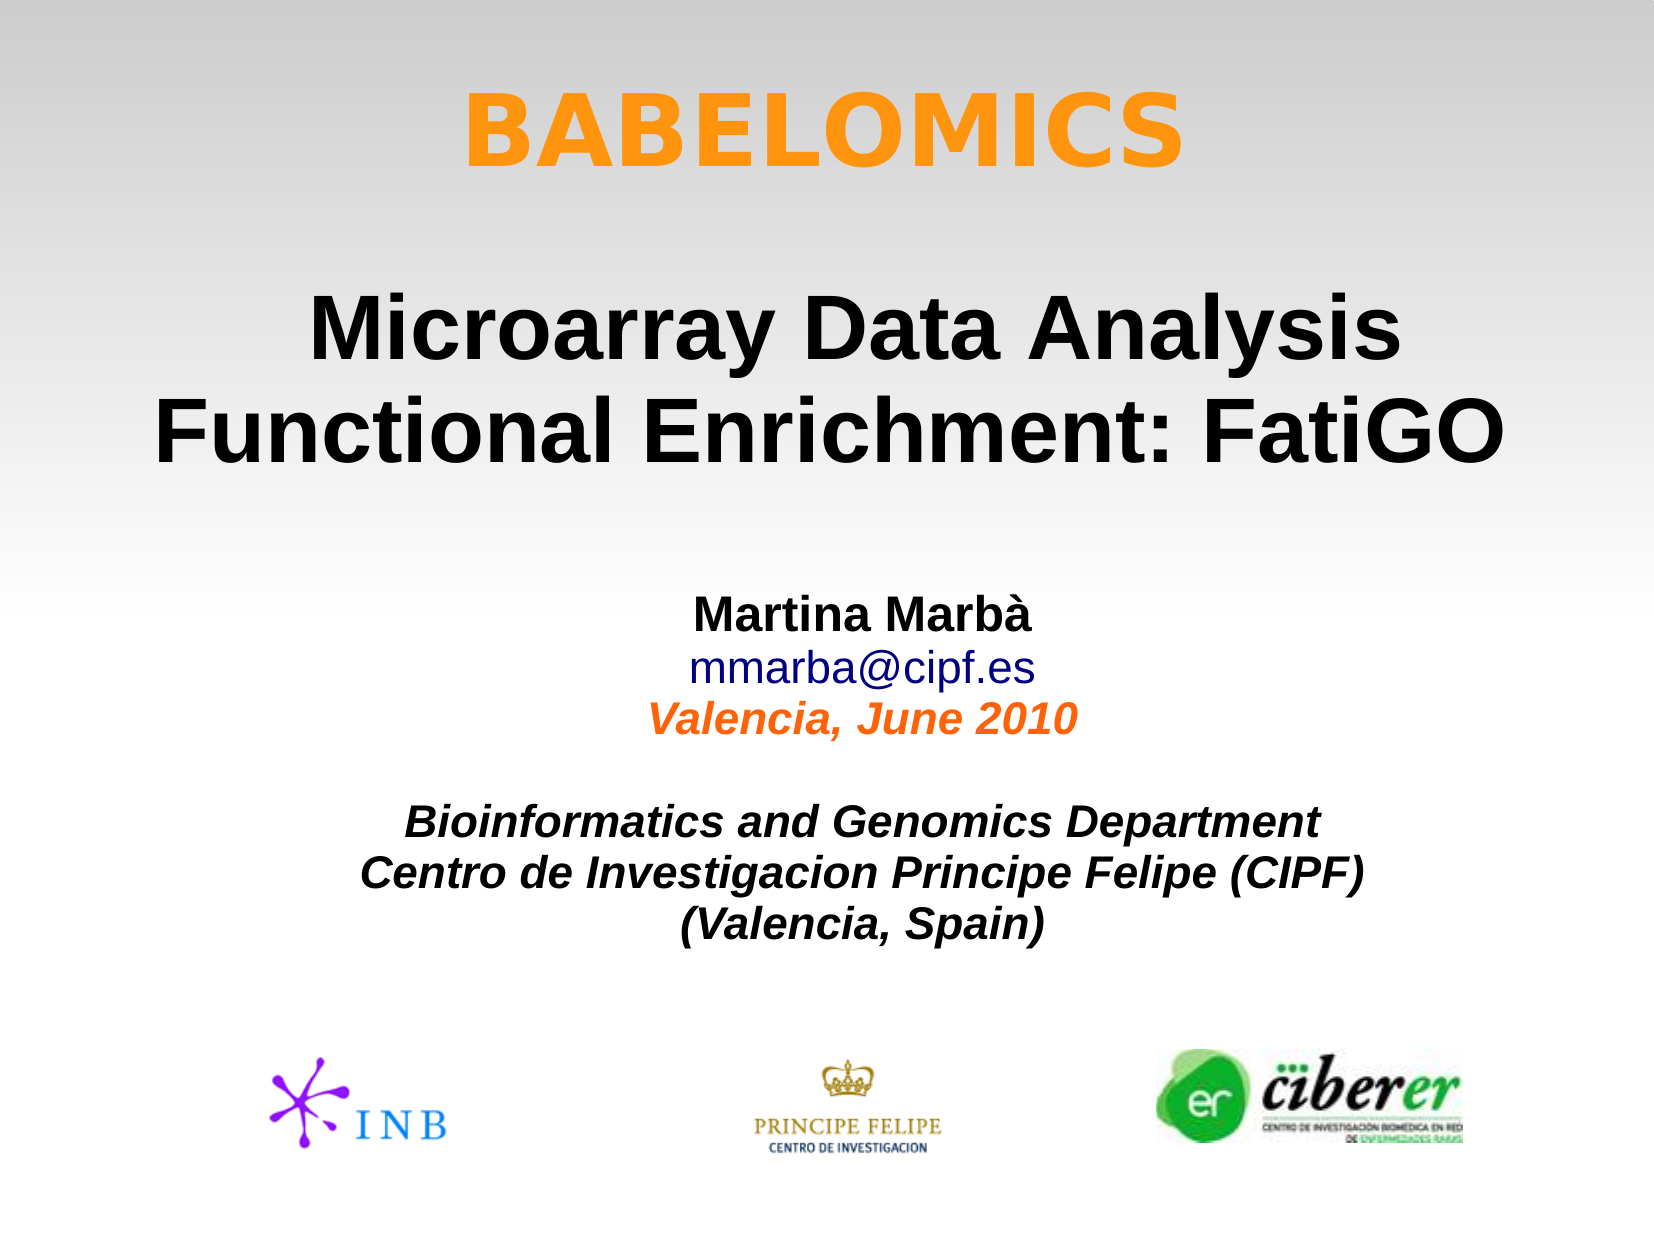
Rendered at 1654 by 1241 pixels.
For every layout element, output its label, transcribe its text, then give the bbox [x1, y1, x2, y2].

picture [752, 1058, 944, 1156]
subtitle Microarray Data Analysis Functional Enrichment: FatiGO [112, 225, 1576, 534]
picture [254, 1052, 458, 1156]
text_box Martina Marbà mmarba@cipf.es Valencia, June 2010 Bioinformatics and Genomics Department Centro de Investigacion Principe Felipe (CIPF) (Valencia, Spain) [225, 534, 1501, 1020]
picture [1156, 1049, 1463, 1143]
title BABELOMICS [150, 37, 1501, 225]
